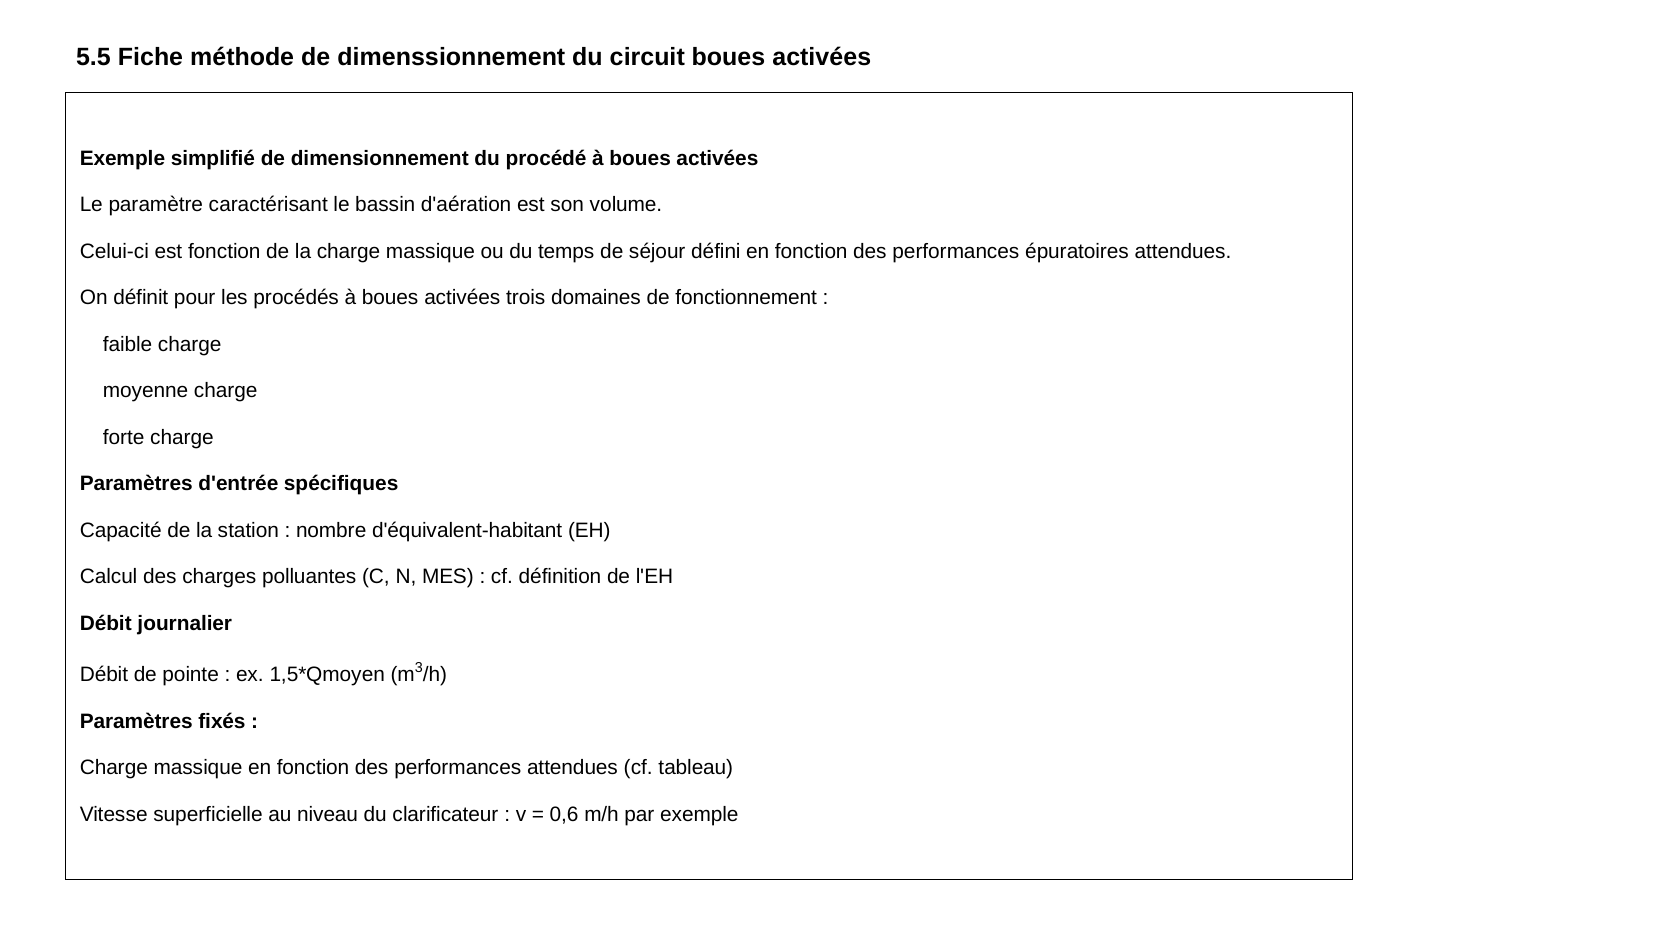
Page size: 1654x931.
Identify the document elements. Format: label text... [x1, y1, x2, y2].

text_box 5.5 Fiche méthode de dimenssionnement du circuit boues activées [61, 35, 900, 78]
text_box Exemple simplifié de dimensionnement du procédé à boues activées Le paramètre caractérisant le bassin d'aération est son volume. Celui-ci est fonction de la charge massique ou du temps de séjour défini en fonction des performances épuratoires attendues. On définit pour les procédés à boues activées trois domaines de fonctionnement : faible charge moyenne charge forte charge Paramètres d'entrée spécifiques Capacité de la station : nombre d'équivalent-habitant (EH) Calcul des charges polluantes (C, N, MES) : cf. définition de l'EH Débit journalier Débit de pointe : ex. 1,5*Qmoyen (m3/h) Paramètres fixés : Charge massique en fonction des performances attendues (cf. tableau) Vitesse superficielle au niveau du clarificateur : v = 0,6 m/h par exemple [65, 92, 1353, 880]
